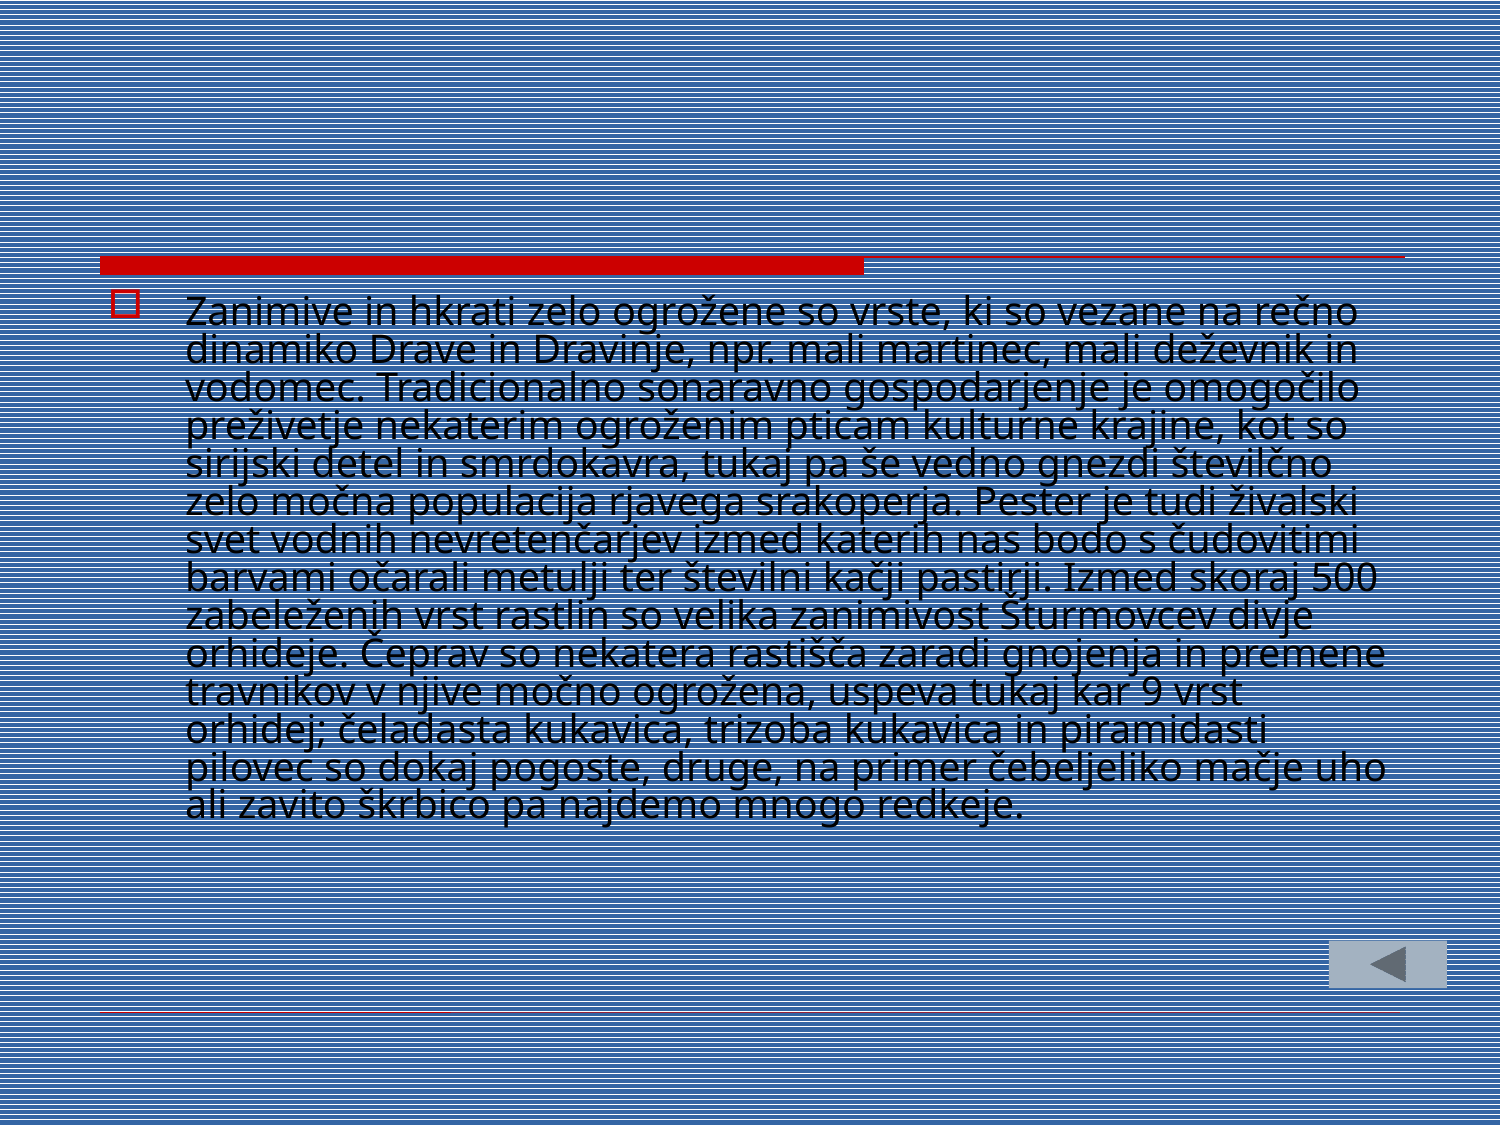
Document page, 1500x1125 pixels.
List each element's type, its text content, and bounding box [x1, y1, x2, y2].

list Zanimive in hkrati zelo ogrožene so vrste, ki so vezane na rečno dinamiko Drave in Dravinje, npr. mali martinec, mali deževnik in vodomec. Tradicionalno sonaravno gospodarjenje je omogočilo preživetje nekaterim ogroženim pticam kulturne krajine, kot so sirijski detel in smrdokavra, tukaj pa še vedno gnezdi številčno zelo močna populacija rjavega srakoperja. Pester je tudi živalski svet vodnih nevretenčarjev izmed katerih nas bodo s čudovitimi barvami očarali metulji ter številni kačji pastirji. Izmed skoraj 500 zabeleženih vrst rastlin so velika zanimivost Šturmovcev divje orhideje. Čeprav so nekatera rastišča zaradi gnojenja in premene travnikov v njive močno ogrožena, uspeva tukaj kar 9 vrst orhidej; čeladasta kukavica, trizoba kukavica in piramidasti pilovec so dokaj pogoste, druge, na primer čebeljeliko mačje uho ali zavito škrbico pa najdemo mnogo redkeje. [92, 287, 1406, 988]
text_box [1328, 940, 1447, 989]
